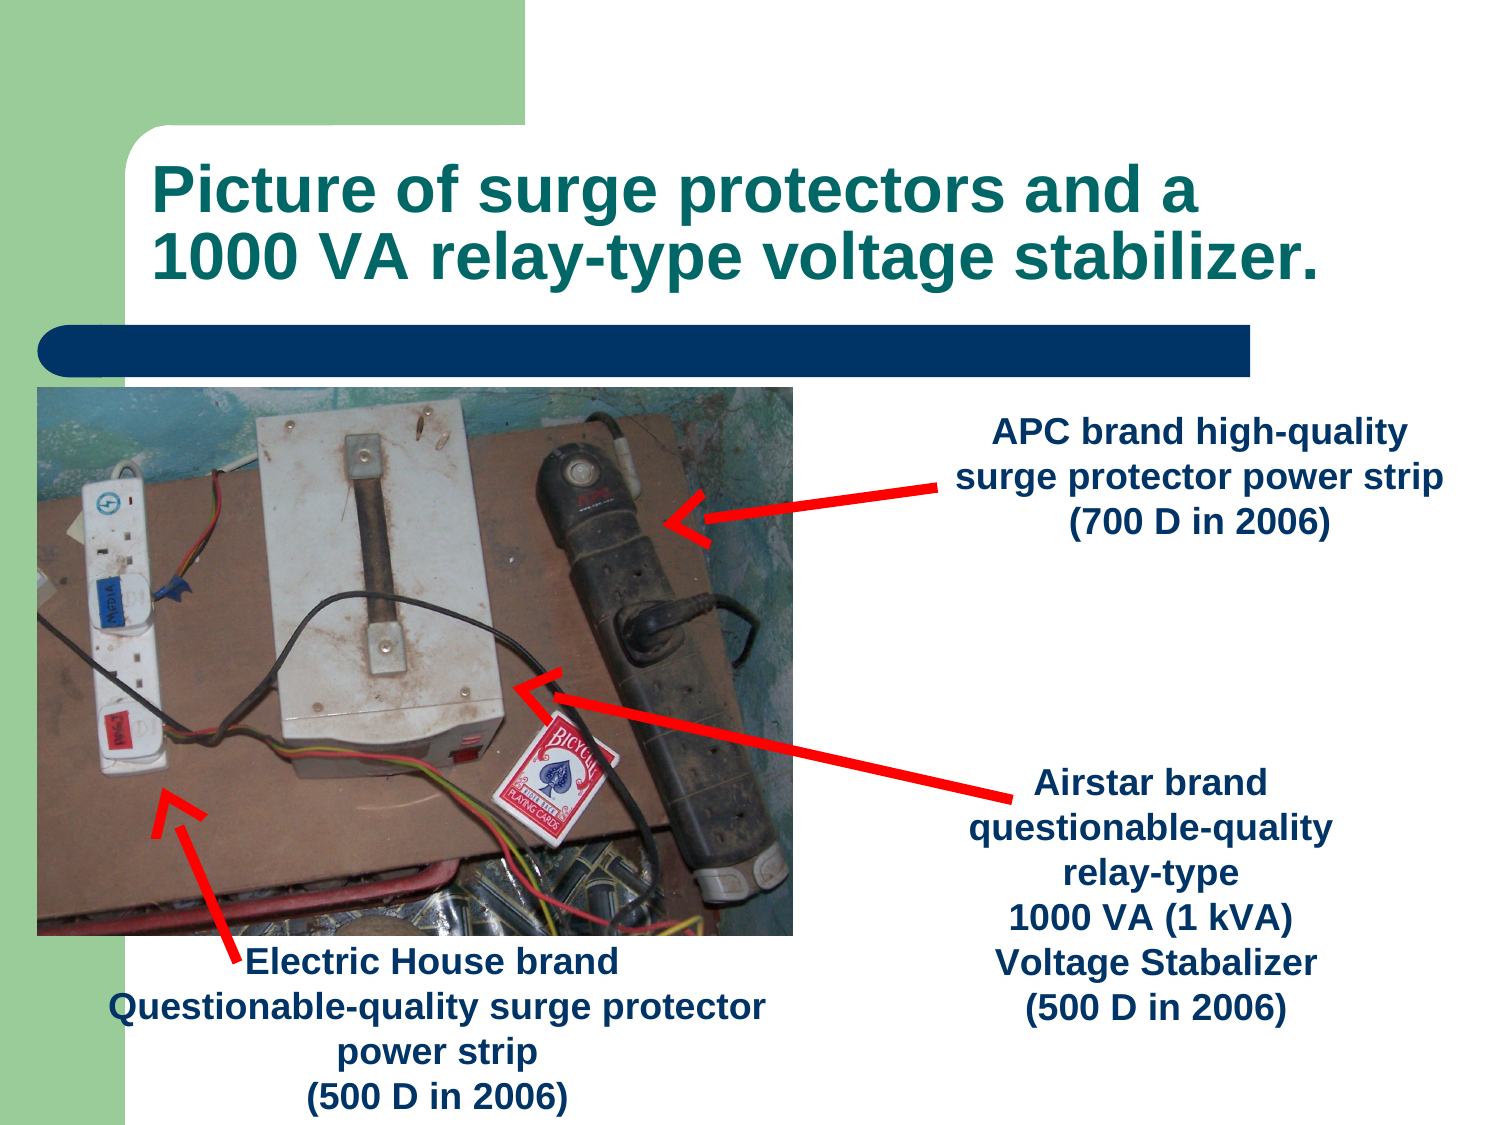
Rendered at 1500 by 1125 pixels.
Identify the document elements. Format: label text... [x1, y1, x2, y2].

title Picture of surge protectors and a 1000 VA relay-type voltage stabilizer. [136, 136, 1414, 301]
text_box APC brand high-quality surge protector power strip (700 D in 2006) [937, 399, 1463, 551]
text_box Airstar brand questionable-quality relay-type 1000 VA (1 kVA) Voltage Stabalizer (500 D in 2006) [887, 749, 1426, 1036]
picture [37, 387, 793, 936]
text_box Electric House brand Questionable-quality surge protector power strip (500 D in 2006) [62, 929, 813, 1125]
